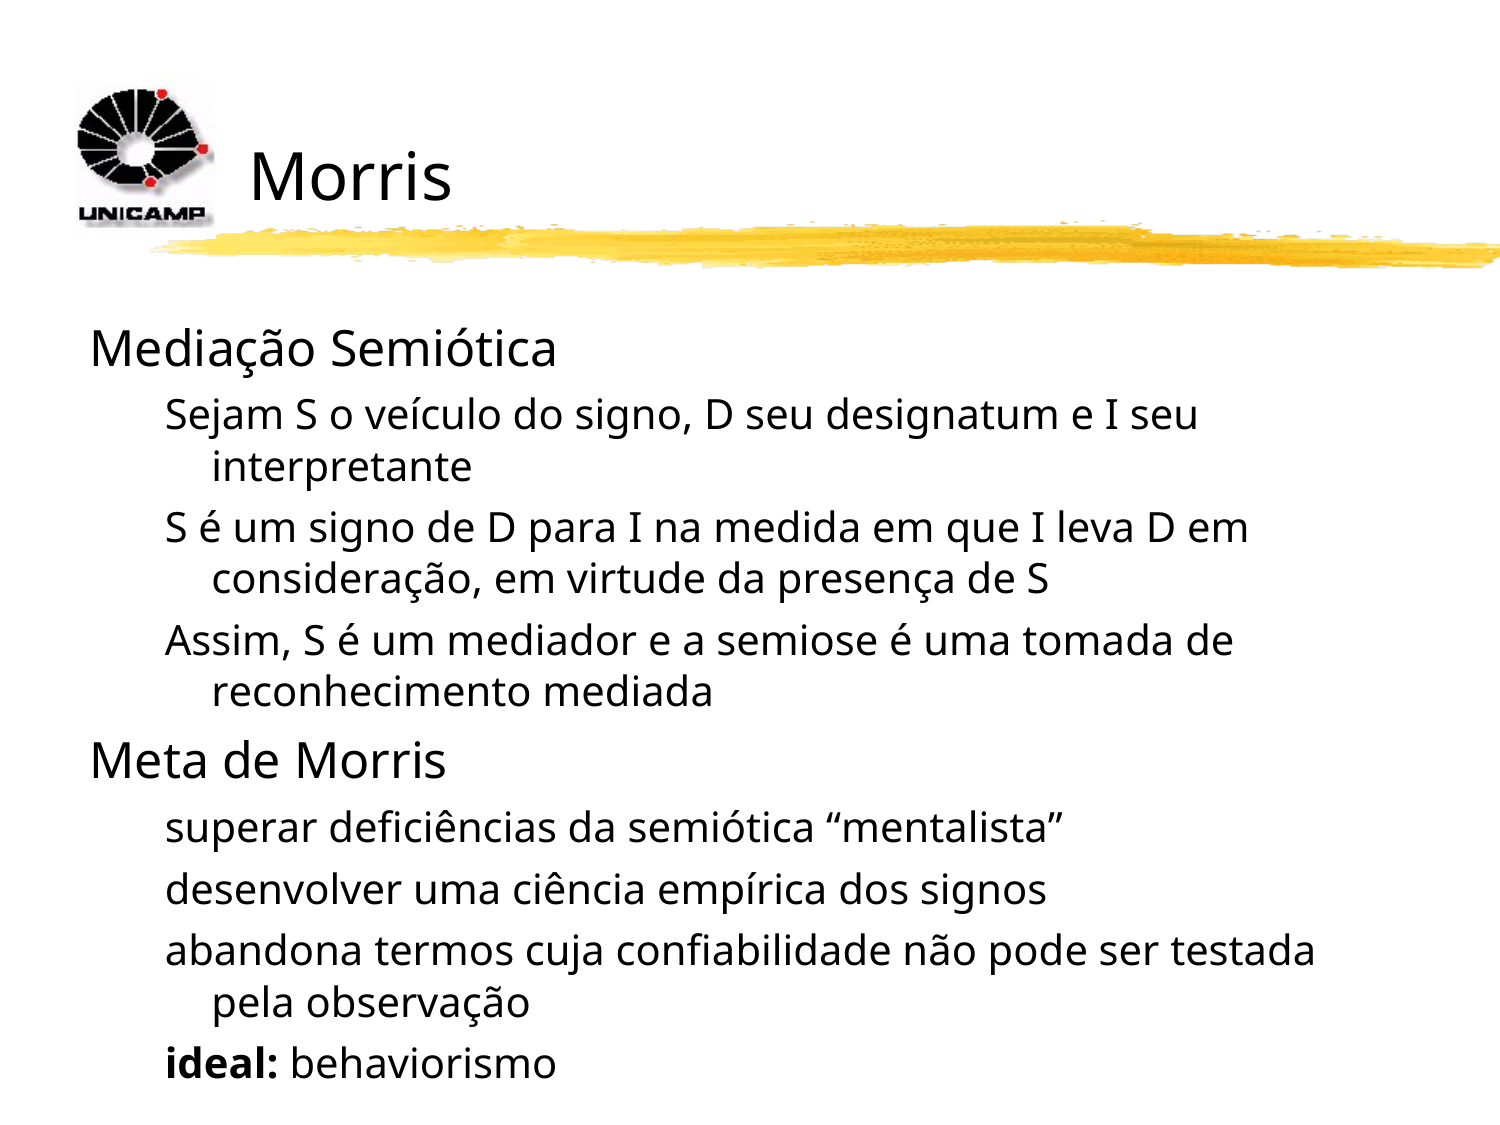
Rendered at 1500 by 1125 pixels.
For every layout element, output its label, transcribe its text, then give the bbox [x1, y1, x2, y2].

picture [75, 74, 1500, 279]
list Mediação Semiótica Sejam S o veículo do signo, D seu designatum e I seu interpretante S é um signo de D para I na medida em que I leva D em consideração, em virtude da presença de S Assim, S é um mediador e a semiose é uma tomada de reconhecimento mediada Meta de Morris superar deficiências da semiótica “mentalista” desenvolver uma ciência empírica dos signos abandona termos cuja confiabilidade não pode ser testada pela observação ideal: behaviorismo [74, 309, 1417, 1013]
title Morris [233, 37, 1434, 225]
